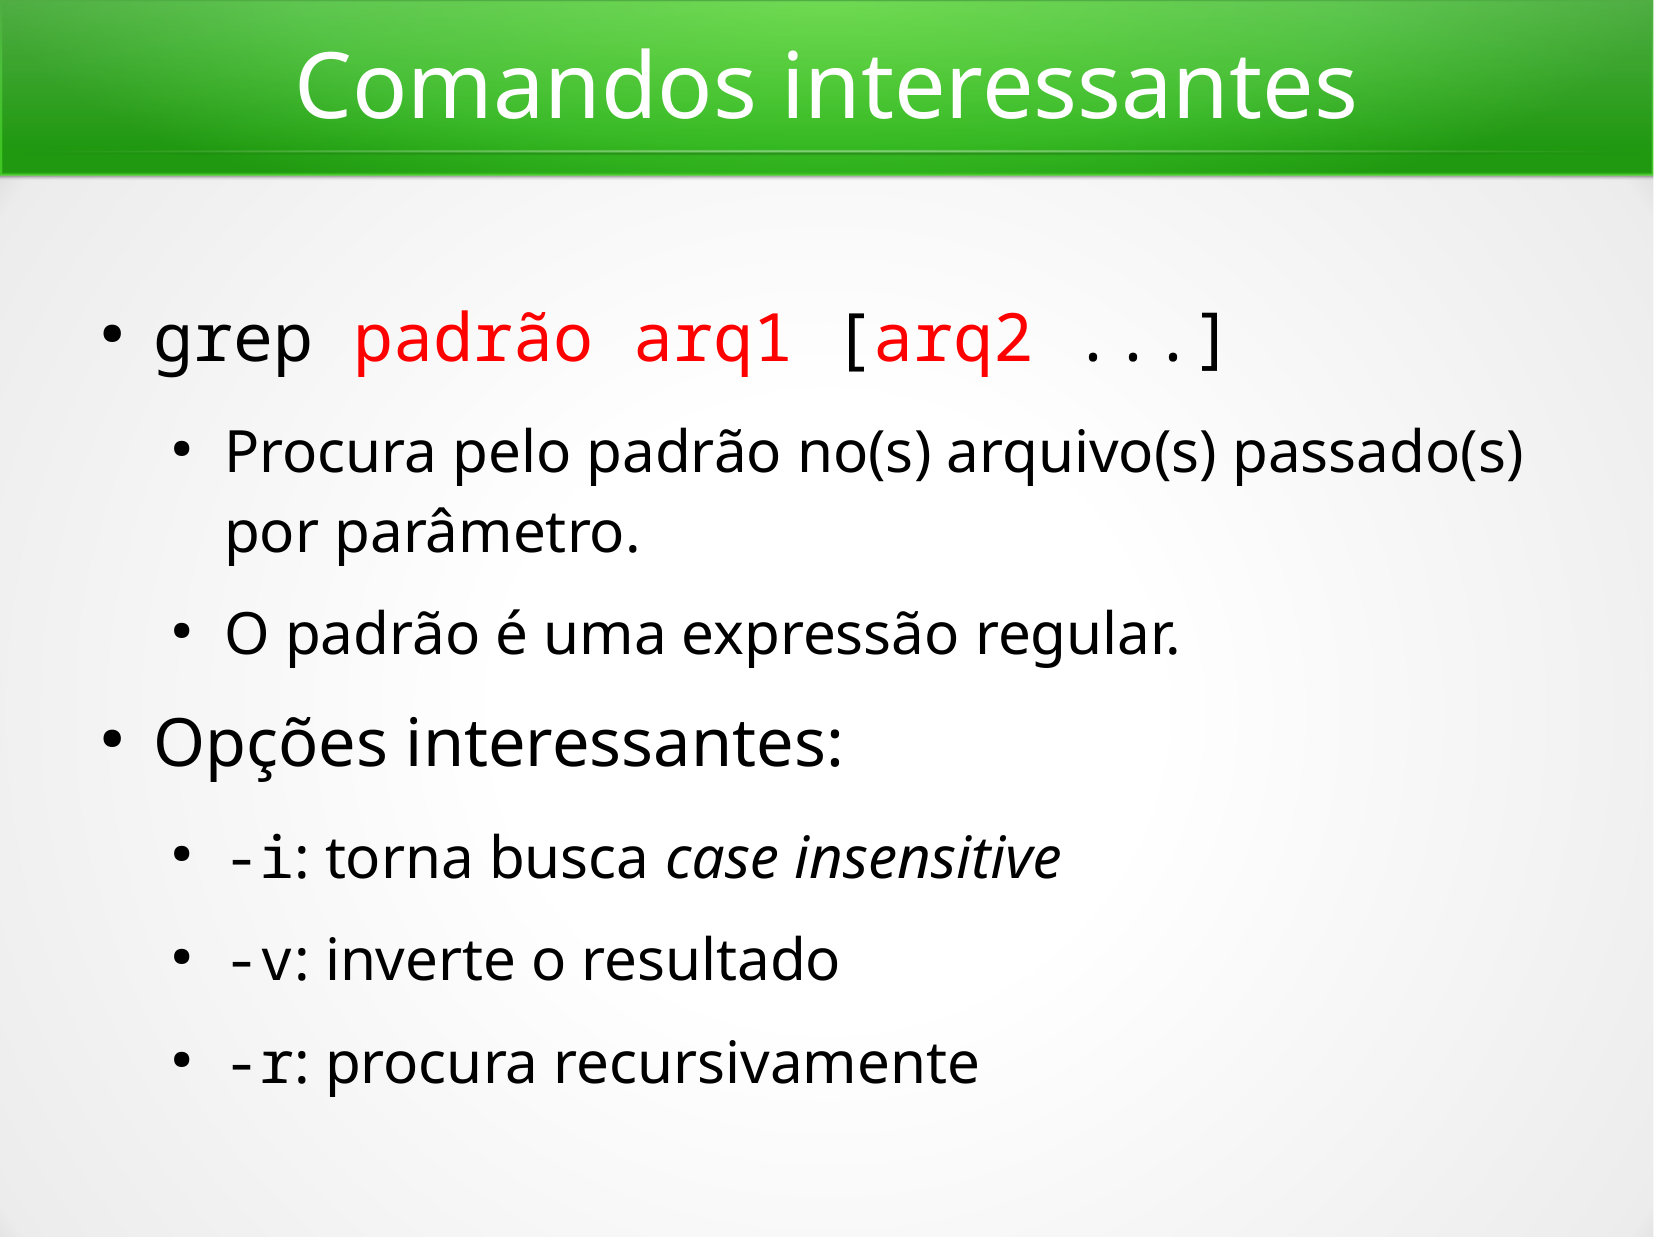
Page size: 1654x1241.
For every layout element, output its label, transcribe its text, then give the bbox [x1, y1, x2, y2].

list grep padrão arq1 [arq2 ...] Procura pelo padrão no(s) arquivo(s) passado(s) por parâmetro. O padrão é uma expressão regular. Opções interessantes: -i: torna busca case insensitive -v: inverte o resultado -r: procura recursivamente [82, 290, 1571, 1146]
title Comandos interessantes [82, 11, 1571, 154]
picture [0, 0, 1654, 1237]
